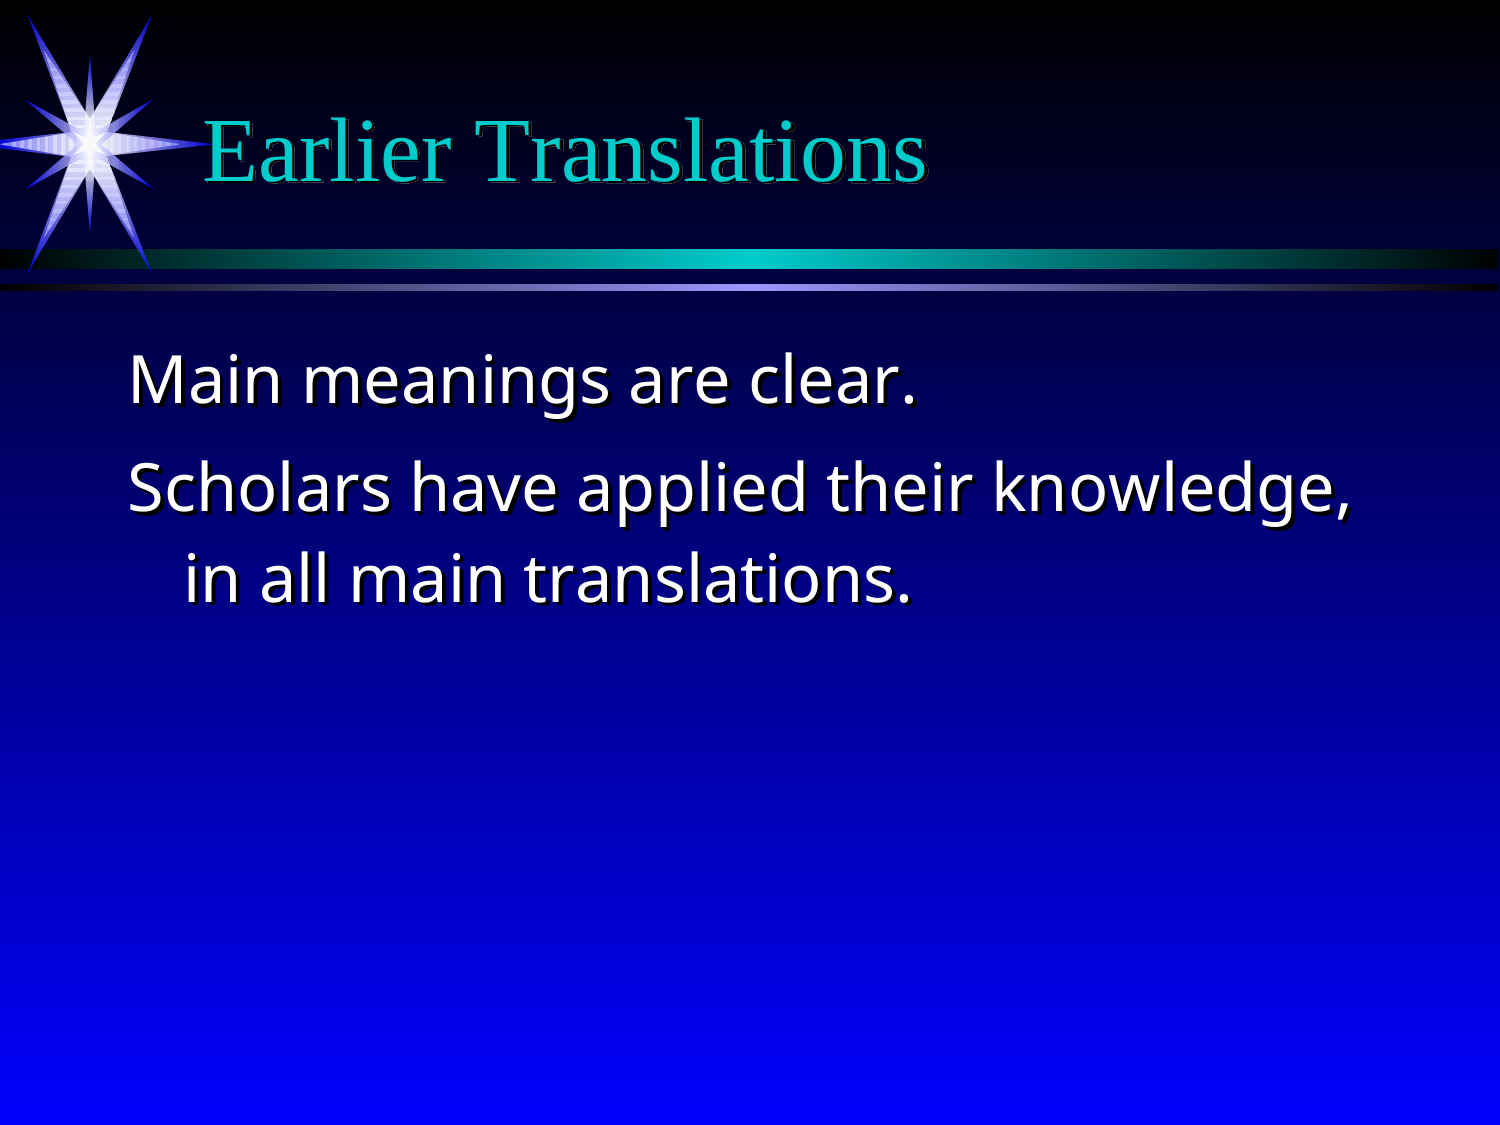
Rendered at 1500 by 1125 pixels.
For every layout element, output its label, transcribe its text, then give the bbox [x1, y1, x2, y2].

list Main meanings are clear. Scholars have applied their knowledge, in all main translations. [112, 324, 1388, 1001]
title Earlier Translations [187, 56, 1463, 244]
